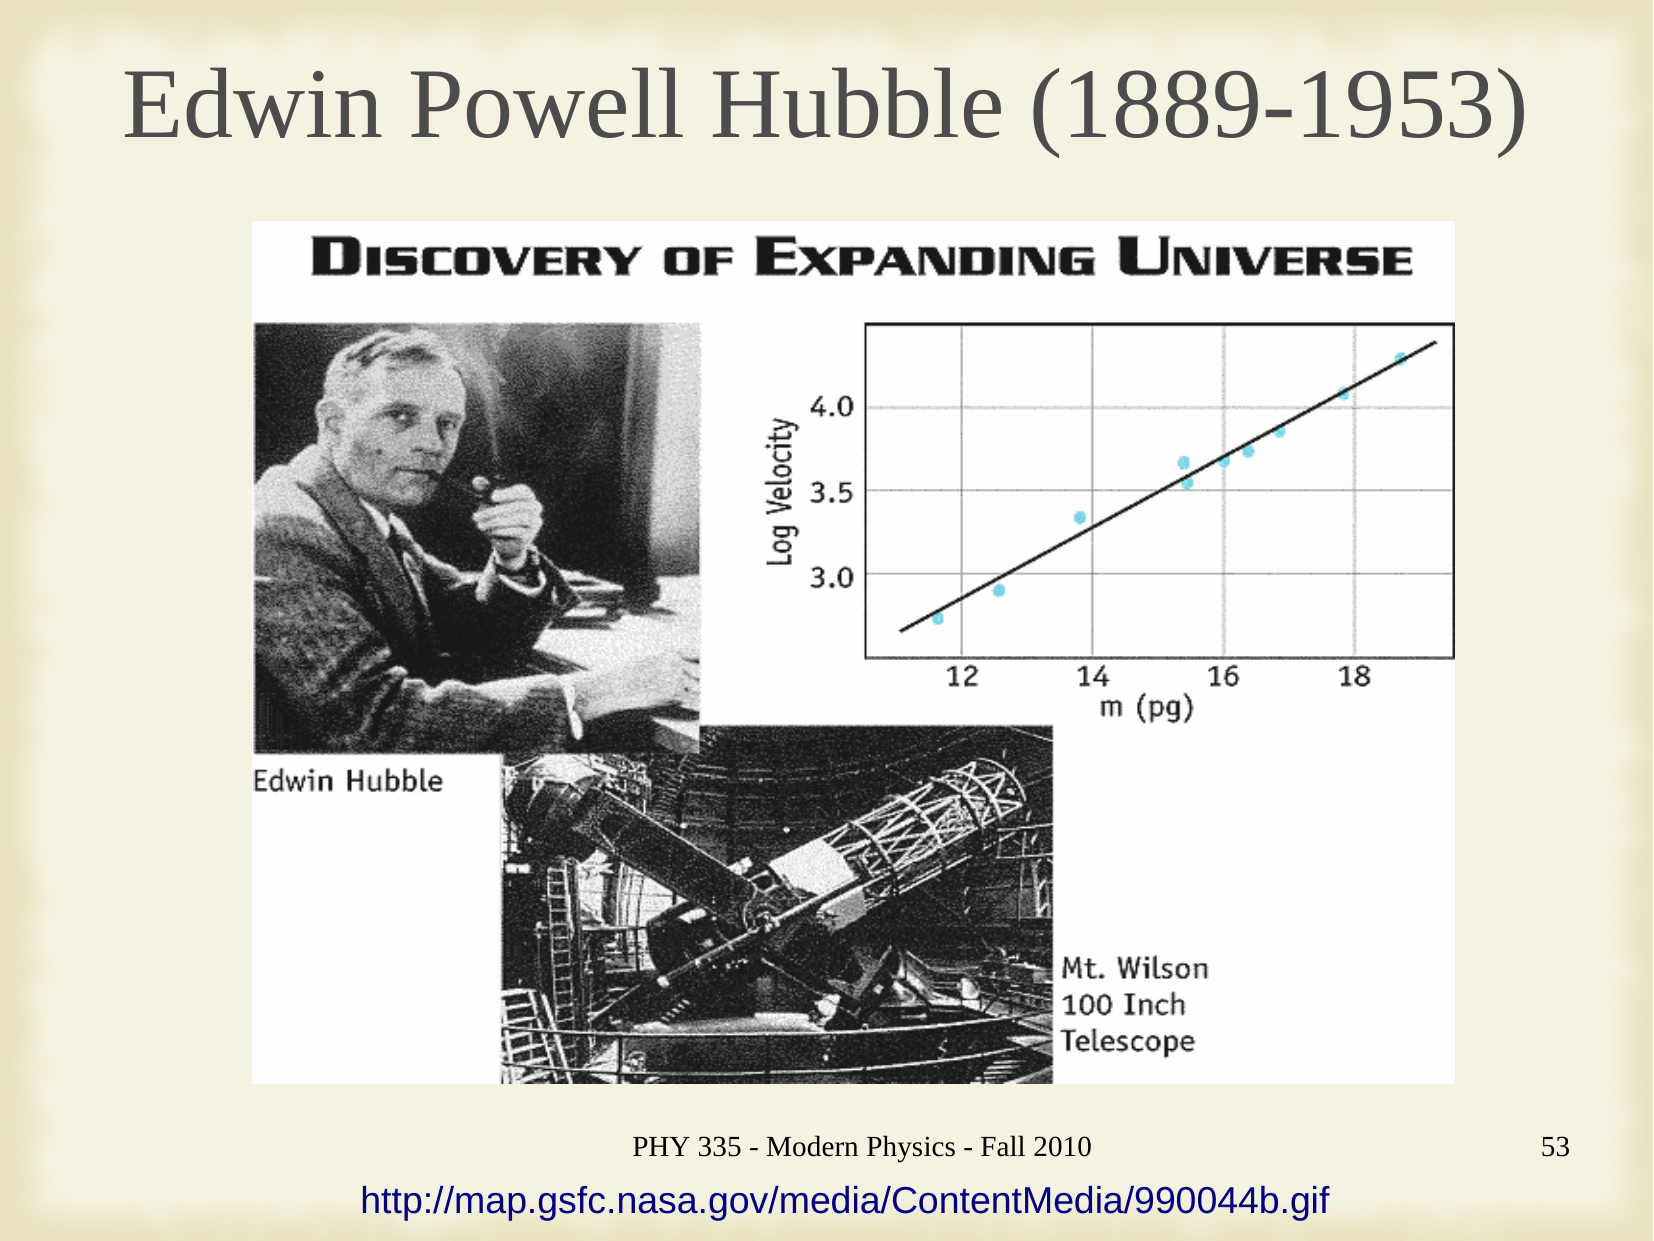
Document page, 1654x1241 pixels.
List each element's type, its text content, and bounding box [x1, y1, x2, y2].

text_box http://map.gsfc.nasa.gov/media/ContentMedia/990044b.gif [345, 1172, 1345, 1230]
picture [0, 0, 1653, 1241]
title Edwin Powell Hubble (1889-1953) [82, 0, 1571, 208]
